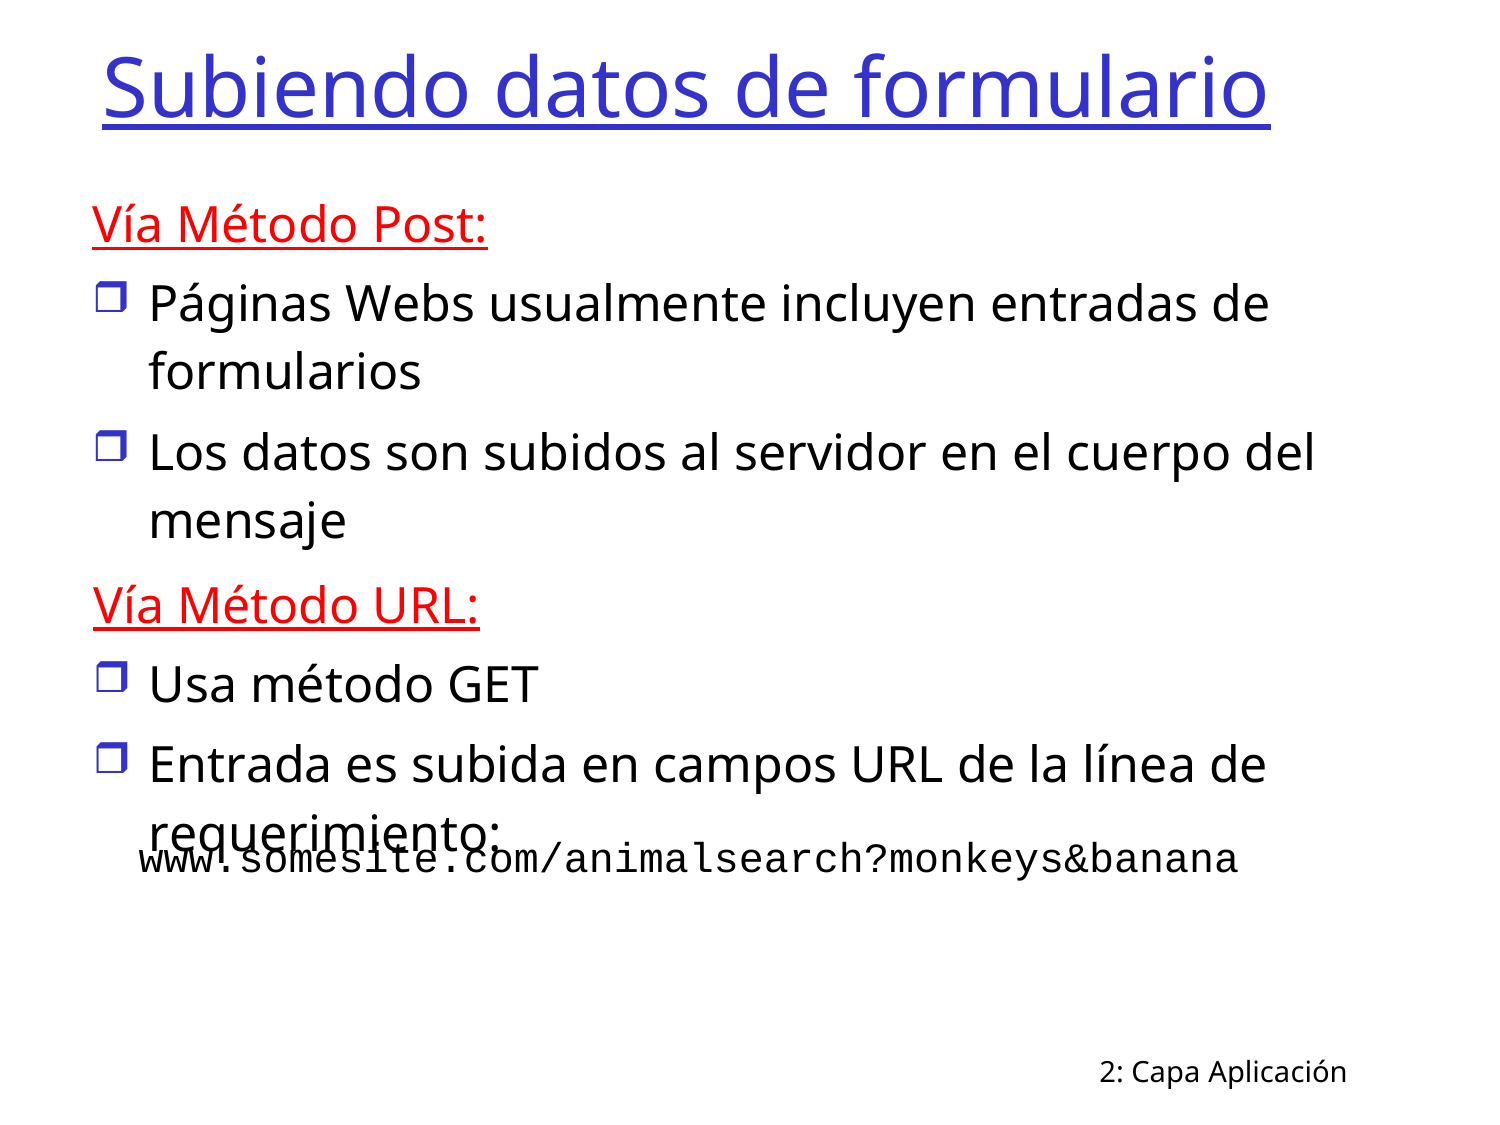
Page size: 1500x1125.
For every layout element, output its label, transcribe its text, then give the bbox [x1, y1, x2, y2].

text_box www.somesite.com/animalsearch?monkeys&banana [123, 828, 1254, 890]
list Vía Método Post: Páginas Webs usualmente incluyen entradas de formularios Los datos son subidos al servidor en el cuerpo del mensaje [77, 186, 1420, 623]
list Vía Método URL: Usa método GET Entrada es subida en campos URL de la línea de requerimiento: [78, 566, 1362, 931]
title Subiendo datos de formulario [87, 15, 1463, 158]
